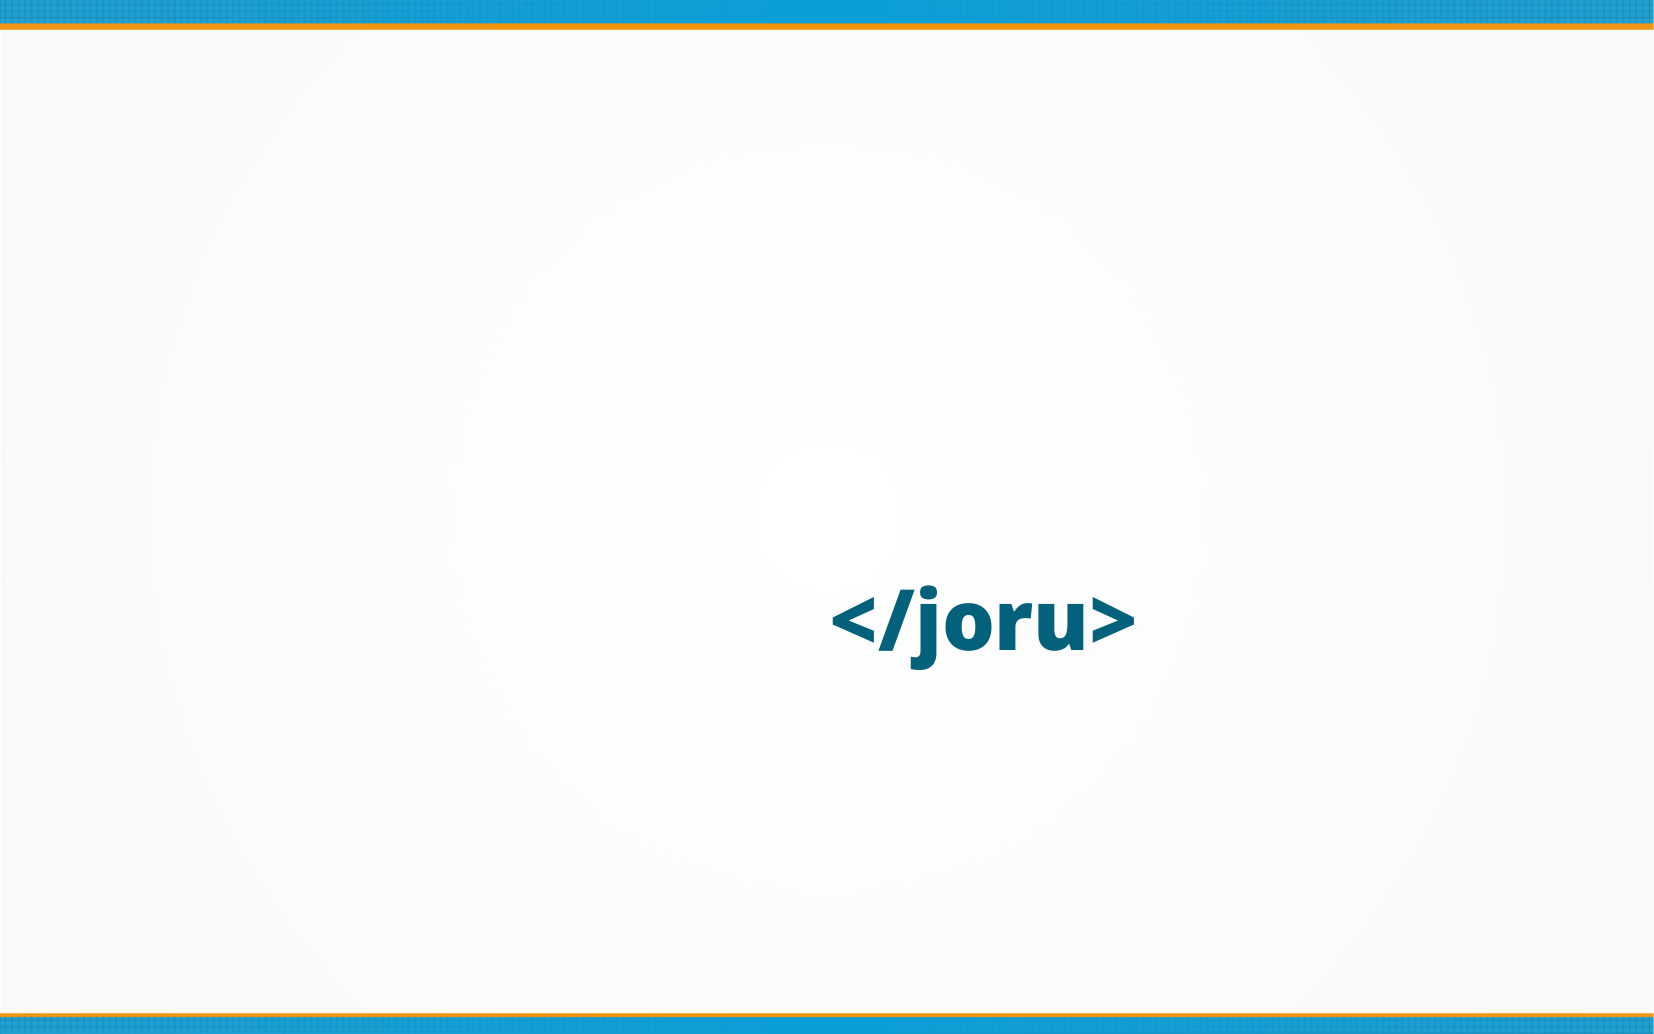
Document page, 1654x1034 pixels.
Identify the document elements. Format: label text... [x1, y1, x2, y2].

subtitle </joru> [98, 138, 1654, 1034]
picture [0, 0, 1654, 1034]
